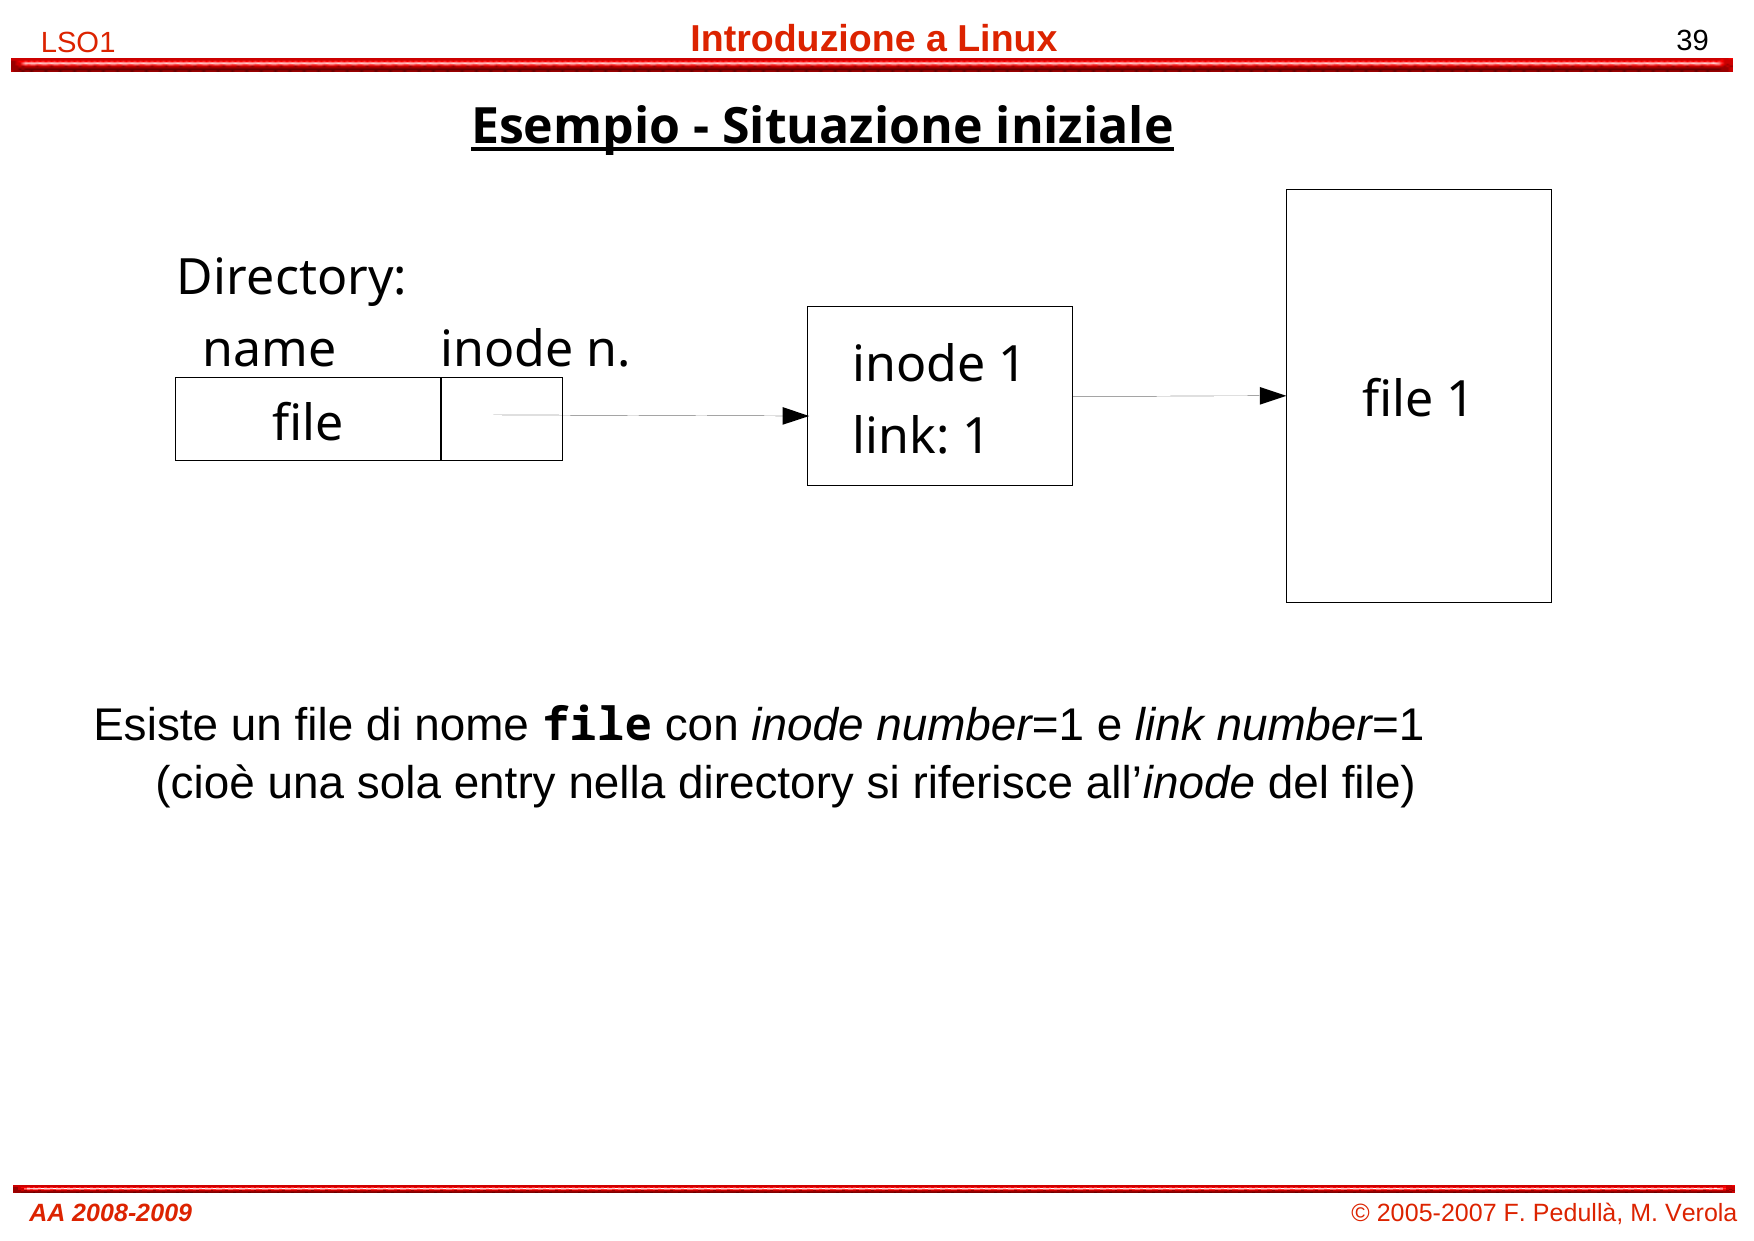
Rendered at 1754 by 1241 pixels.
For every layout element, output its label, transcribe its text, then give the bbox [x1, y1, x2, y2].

list Esiste un file di nome file con inode number=1 e link number=1 (cioè una sola entry nella directory si riferisce all’inode del file) [93, 691, 1647, 874]
picture [11, 58, 1733, 72]
text_box file 1 [1286, 189, 1552, 603]
title Esempio - Situazione iniziale [471, 78, 1282, 174]
picture [13, 1185, 1735, 1193]
text_box Directory: name inode n. [176, 237, 692, 393]
text_box inode 1 link: 1 [807, 306, 1073, 486]
text_box file [175, 377, 441, 461]
